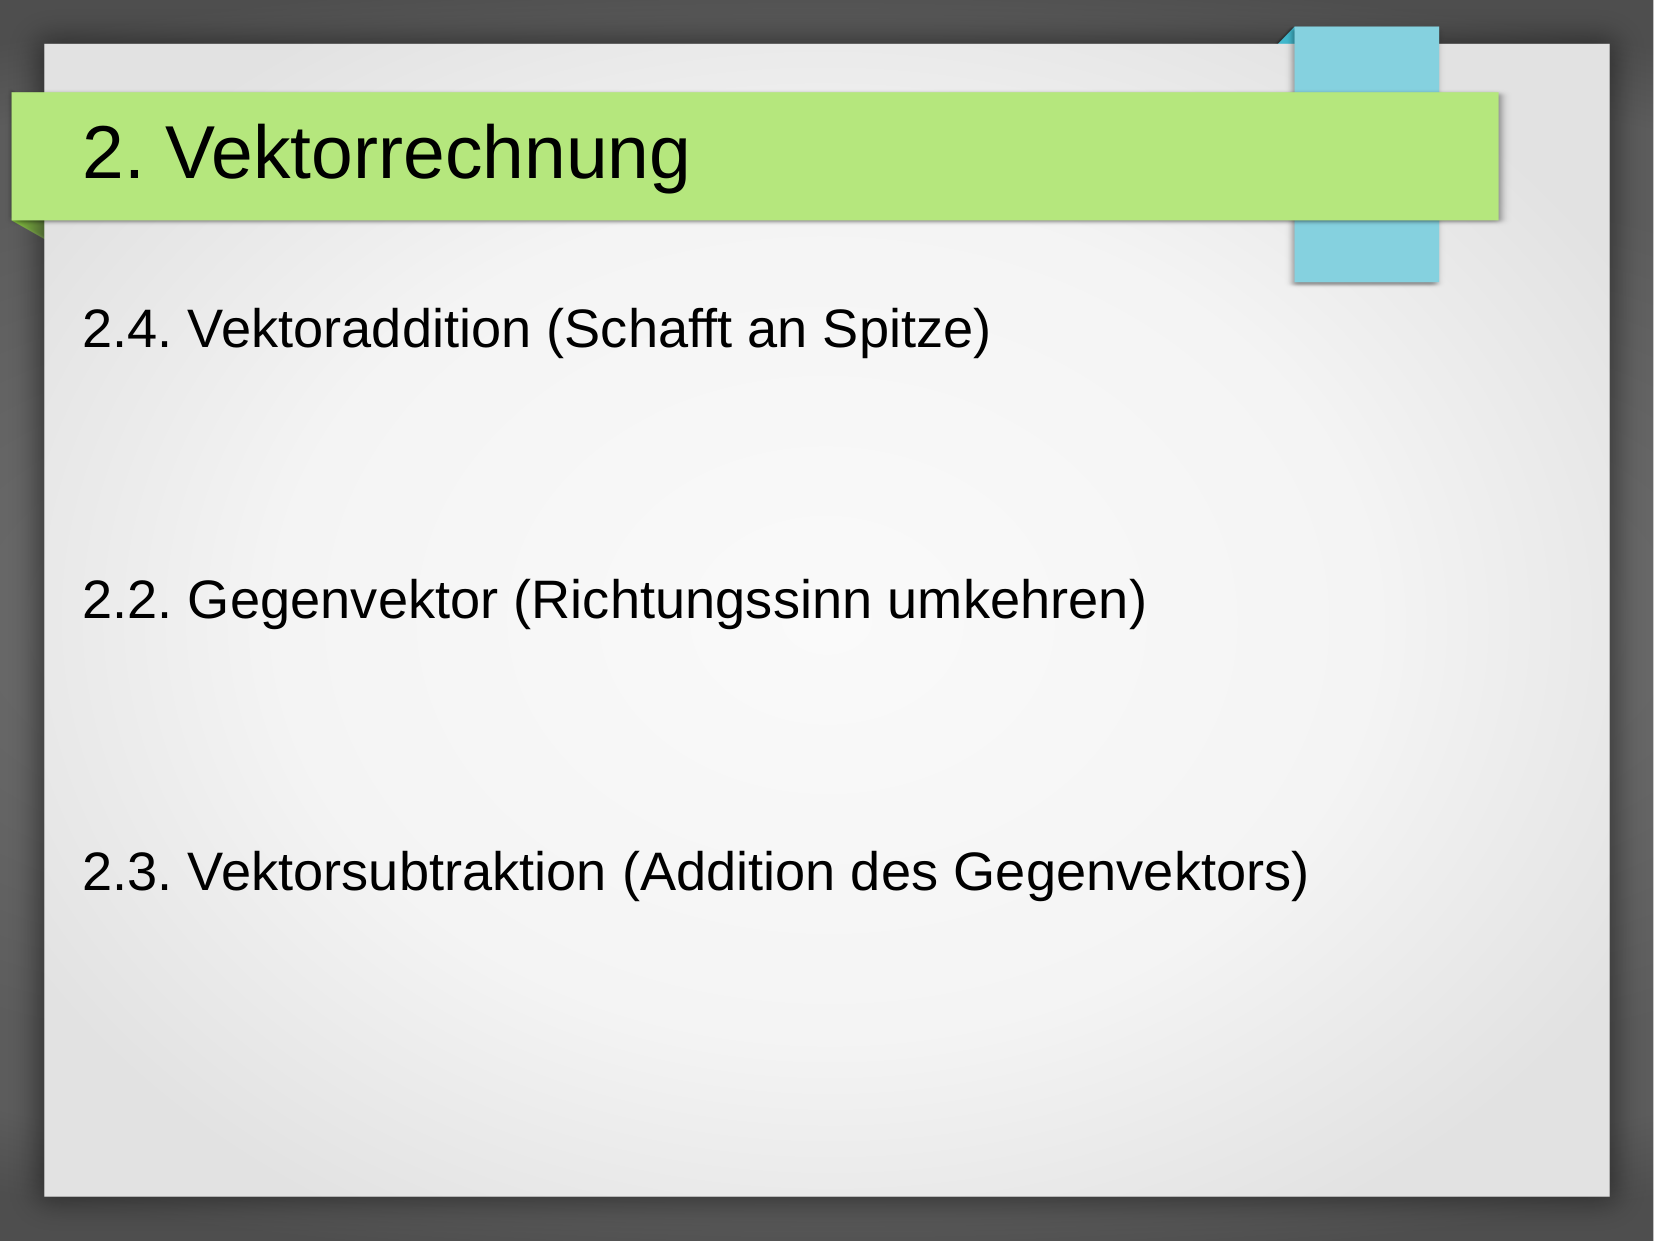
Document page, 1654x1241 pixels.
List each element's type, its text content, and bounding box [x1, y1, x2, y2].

title 2. Vektorrechnung [82, 94, 1264, 213]
list 2.4. Vektoraddition (Schafft an Spitze) 2.2. Gegenvektor (Richtungssinn umkehren) 2.3. Vektorsubtraktion (Addition des Gegenvektors) [82, 295, 1571, 1015]
picture [0, 0, 1654, 1241]
